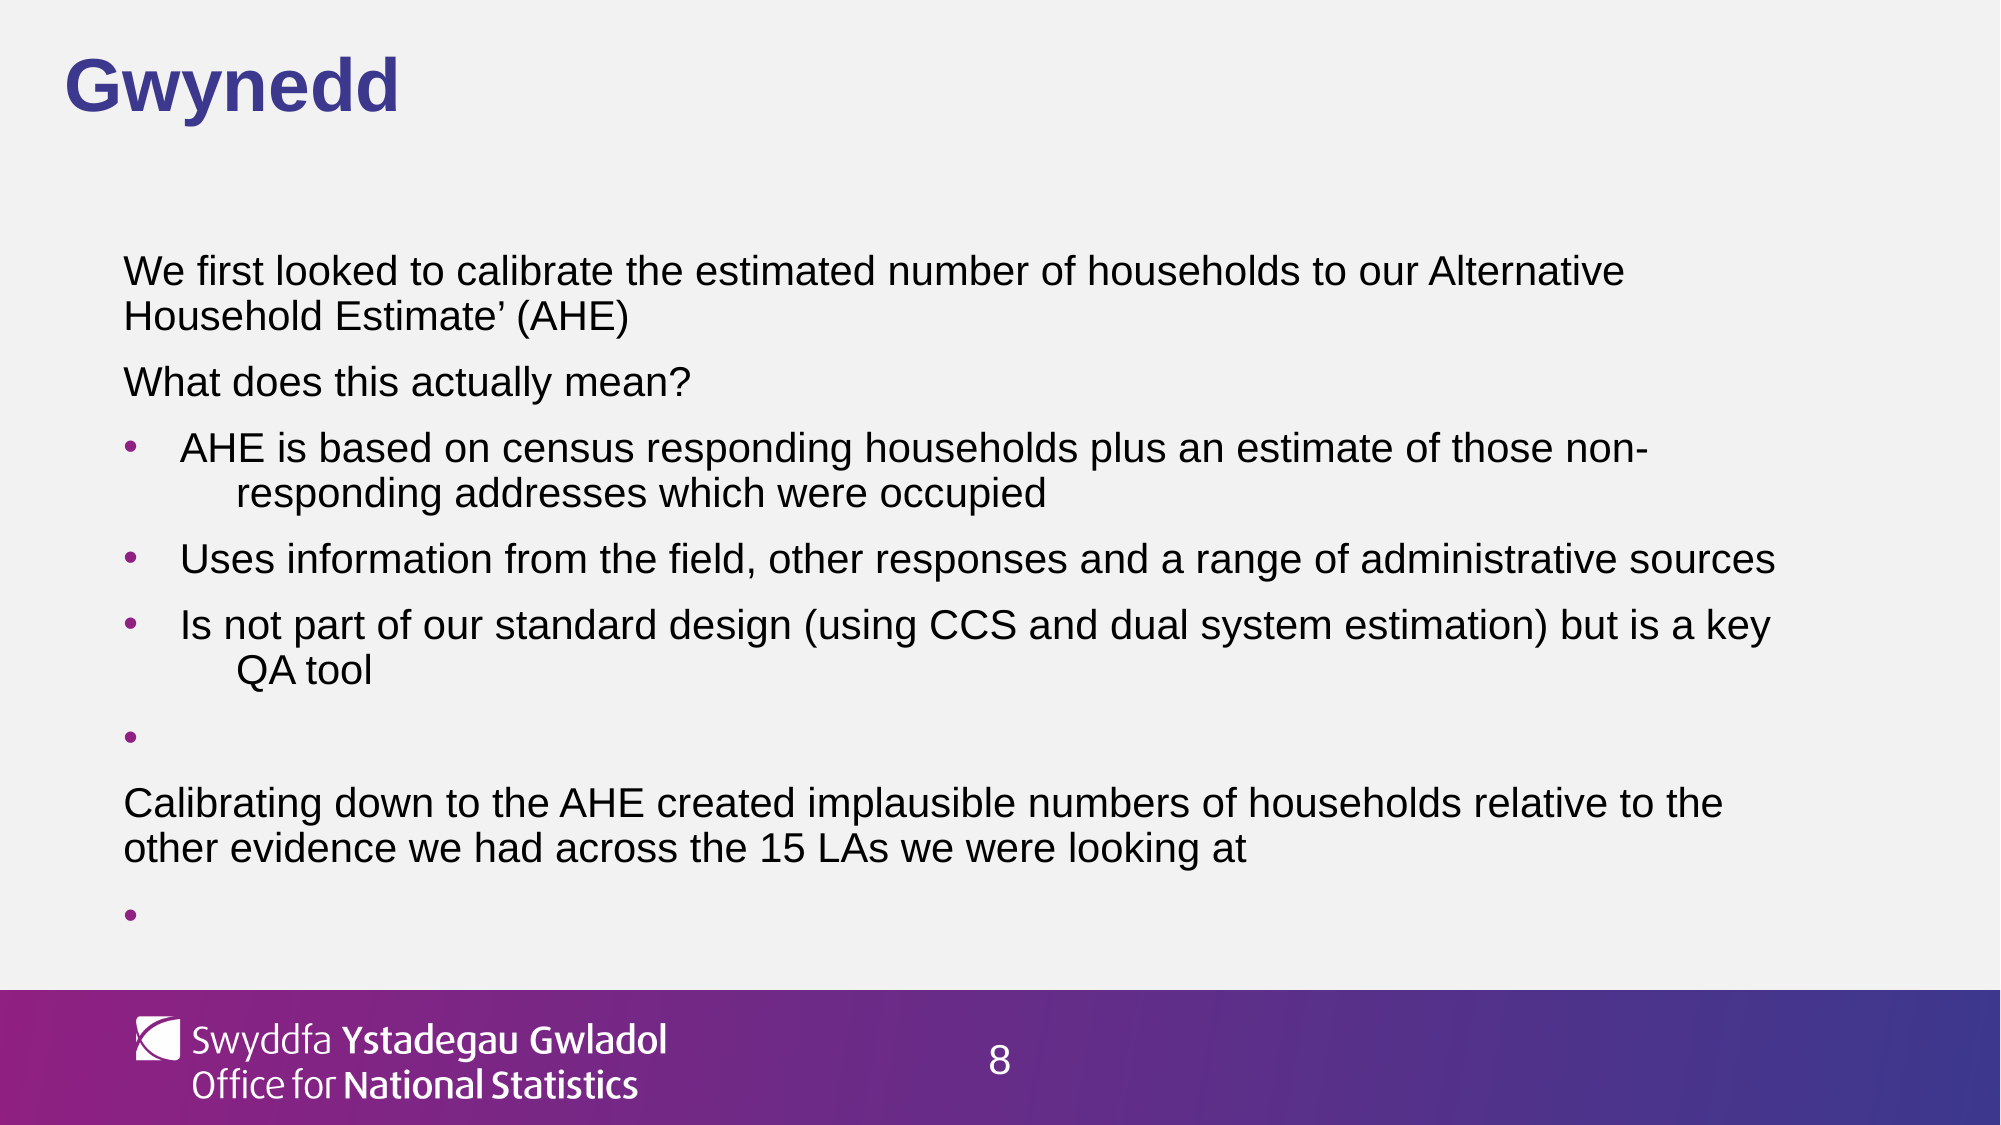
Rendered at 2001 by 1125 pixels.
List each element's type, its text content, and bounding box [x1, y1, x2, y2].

text_box 8 [764, 1025, 1236, 1086]
list We first looked to calibrate the estimated number of households to our Alternative Household Estimate’ (AHE) What does this actually mean? AHE is based on census responding households plus an estimate of those non-responding addresses which were occupied Uses information from the field, other responses and a range of administrative sources Is not part of our standard design (using CCS and dual system estimation) but is a key QA tool Calibrating down to the AHE created implausible numbers of households relative to the other evidence we had across the 15 LAs we were looking at [108, 249, 1837, 977]
title Gwynedd [64, 39, 1939, 137]
